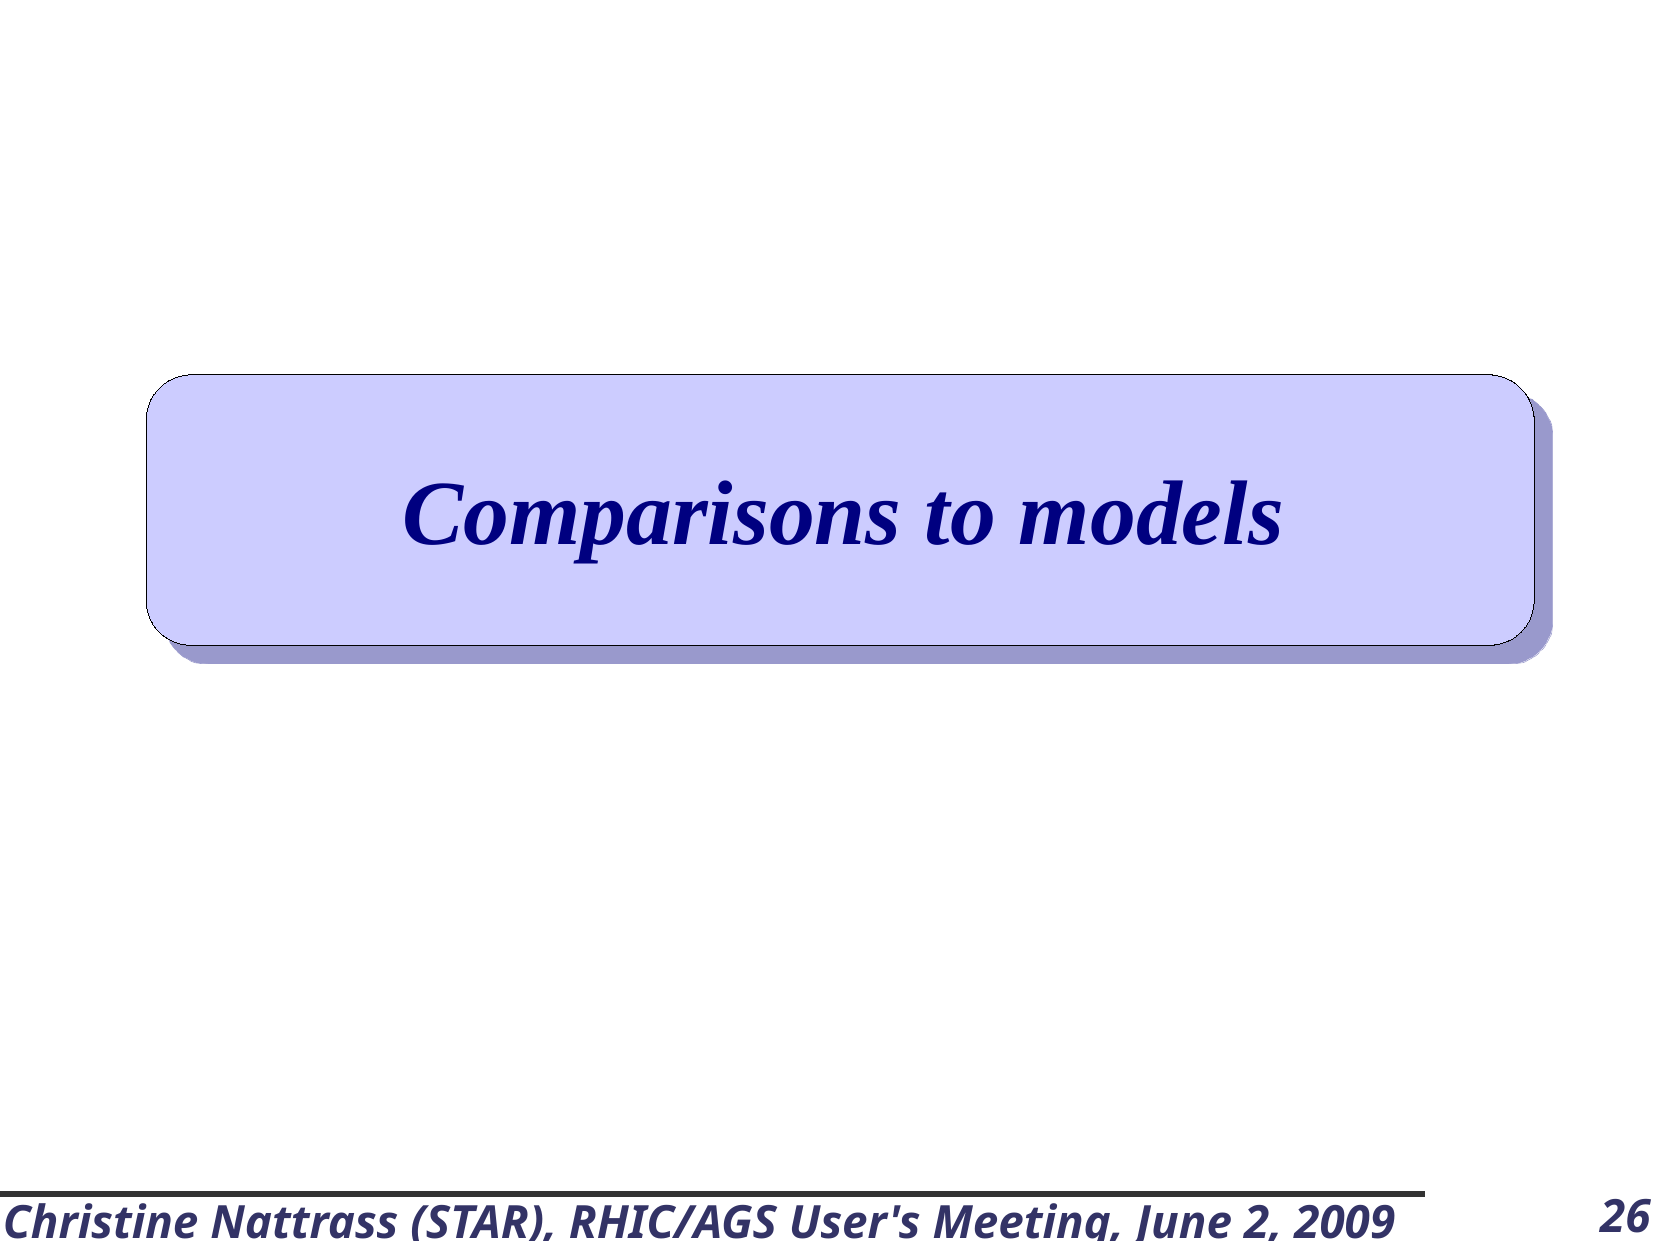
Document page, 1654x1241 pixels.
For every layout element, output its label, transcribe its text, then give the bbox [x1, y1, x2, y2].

text_box [146, 397, 152, 623]
title Comparisons to models [152, 373, 1536, 653]
